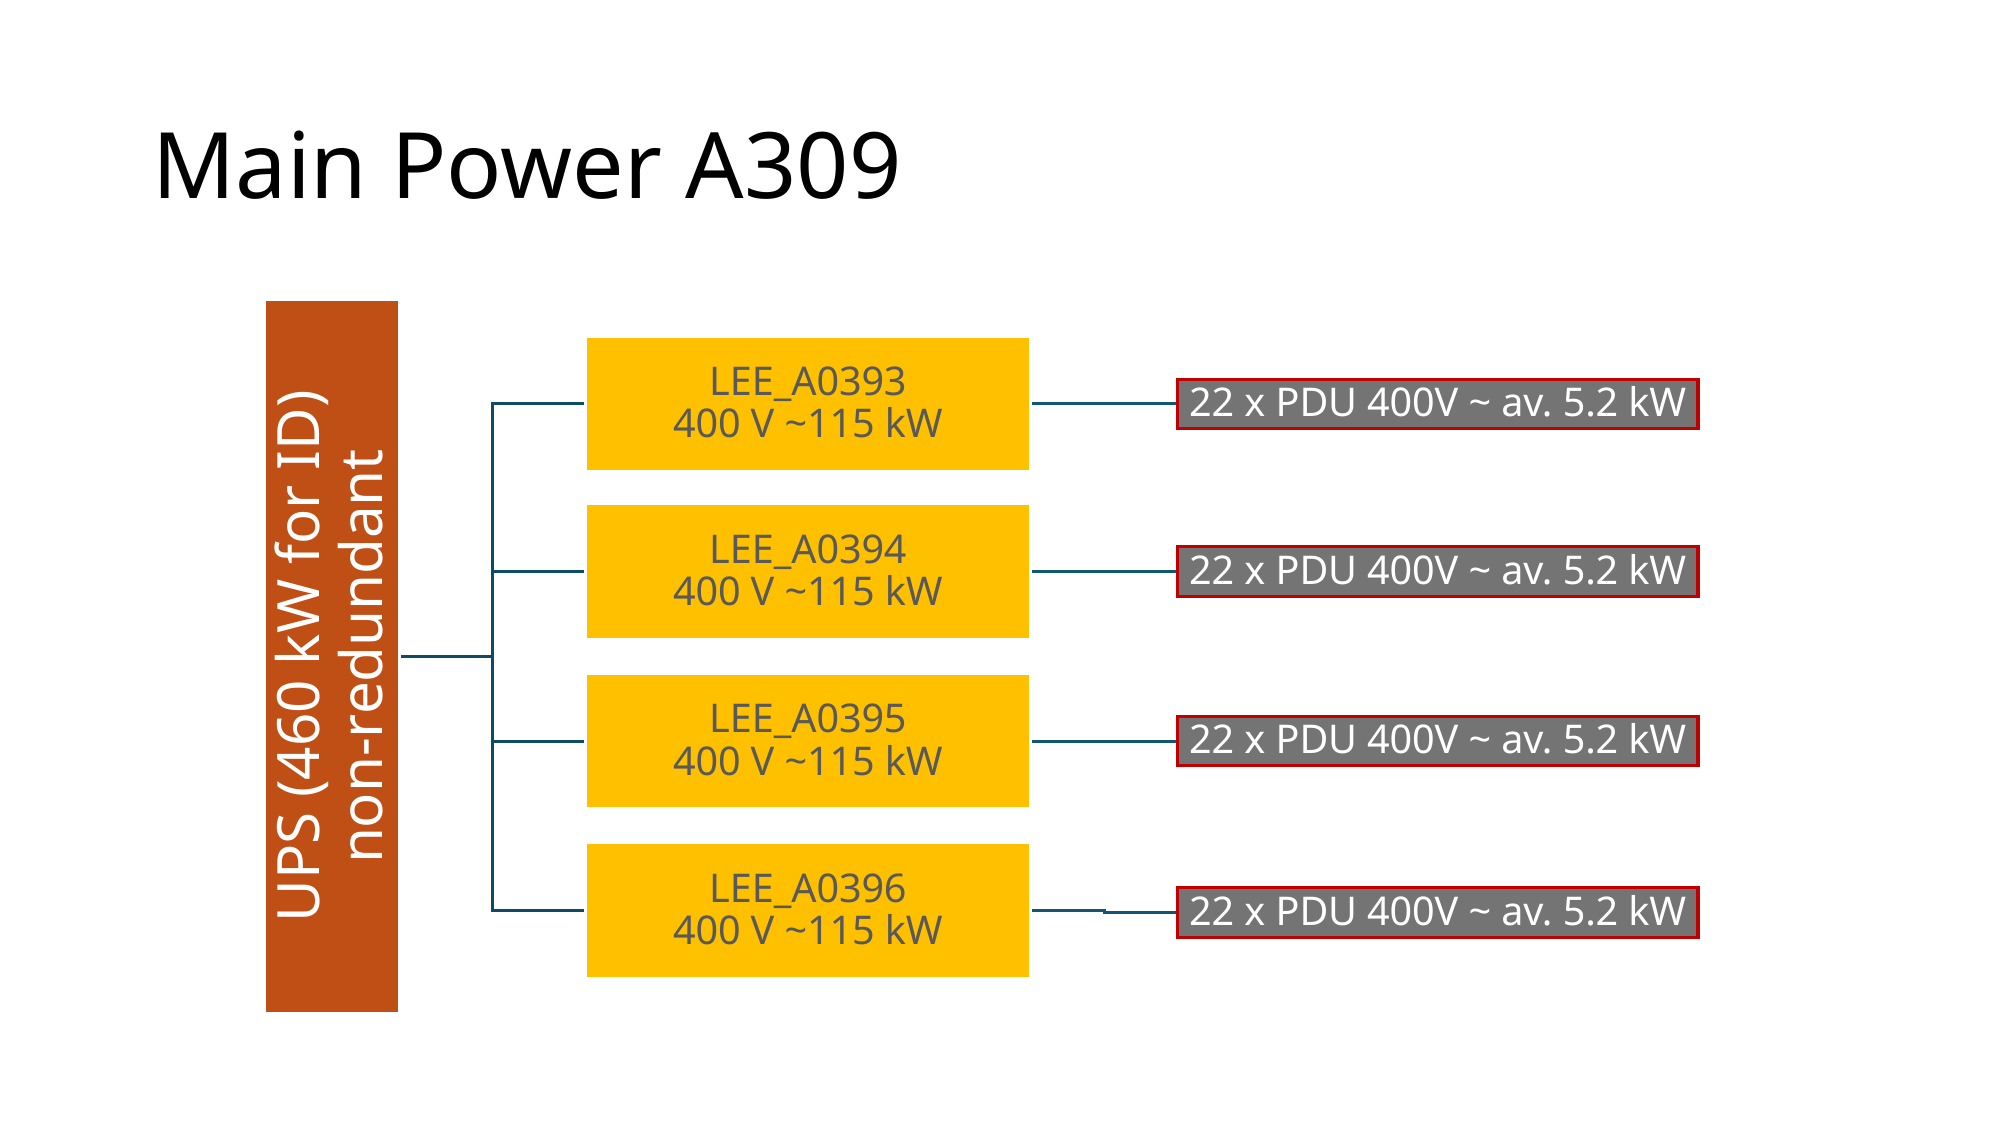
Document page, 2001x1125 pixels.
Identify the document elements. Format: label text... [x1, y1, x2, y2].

text_box LEE_A0393 400 V ~115 kW [585, 336, 1031, 472]
title Main Power A309 [137, 59, 1863, 278]
text_box 22 x PDU 400V ~ av. 5.2 kW [1177, 379, 1699, 429]
text_box 22 x PDU 400V ~ av. 5.2 kW [1177, 546, 1699, 597]
text_box UPS (460 kW for ID) non-redundant [263, 299, 400, 1014]
text_box LEE_A0396 400 V ~115 kW [585, 842, 1031, 979]
text_box LEE_A0394 400 V ~115 kW [585, 503, 1031, 640]
text_box 22 x PDU 400V ~ av. 5.2 kW [1177, 716, 1699, 766]
text_box 22 x PDU 400V ~ av. 5.2 kW [1177, 887, 1699, 938]
text_box LEE_A0395 400 V ~115 kW [585, 673, 1031, 809]
